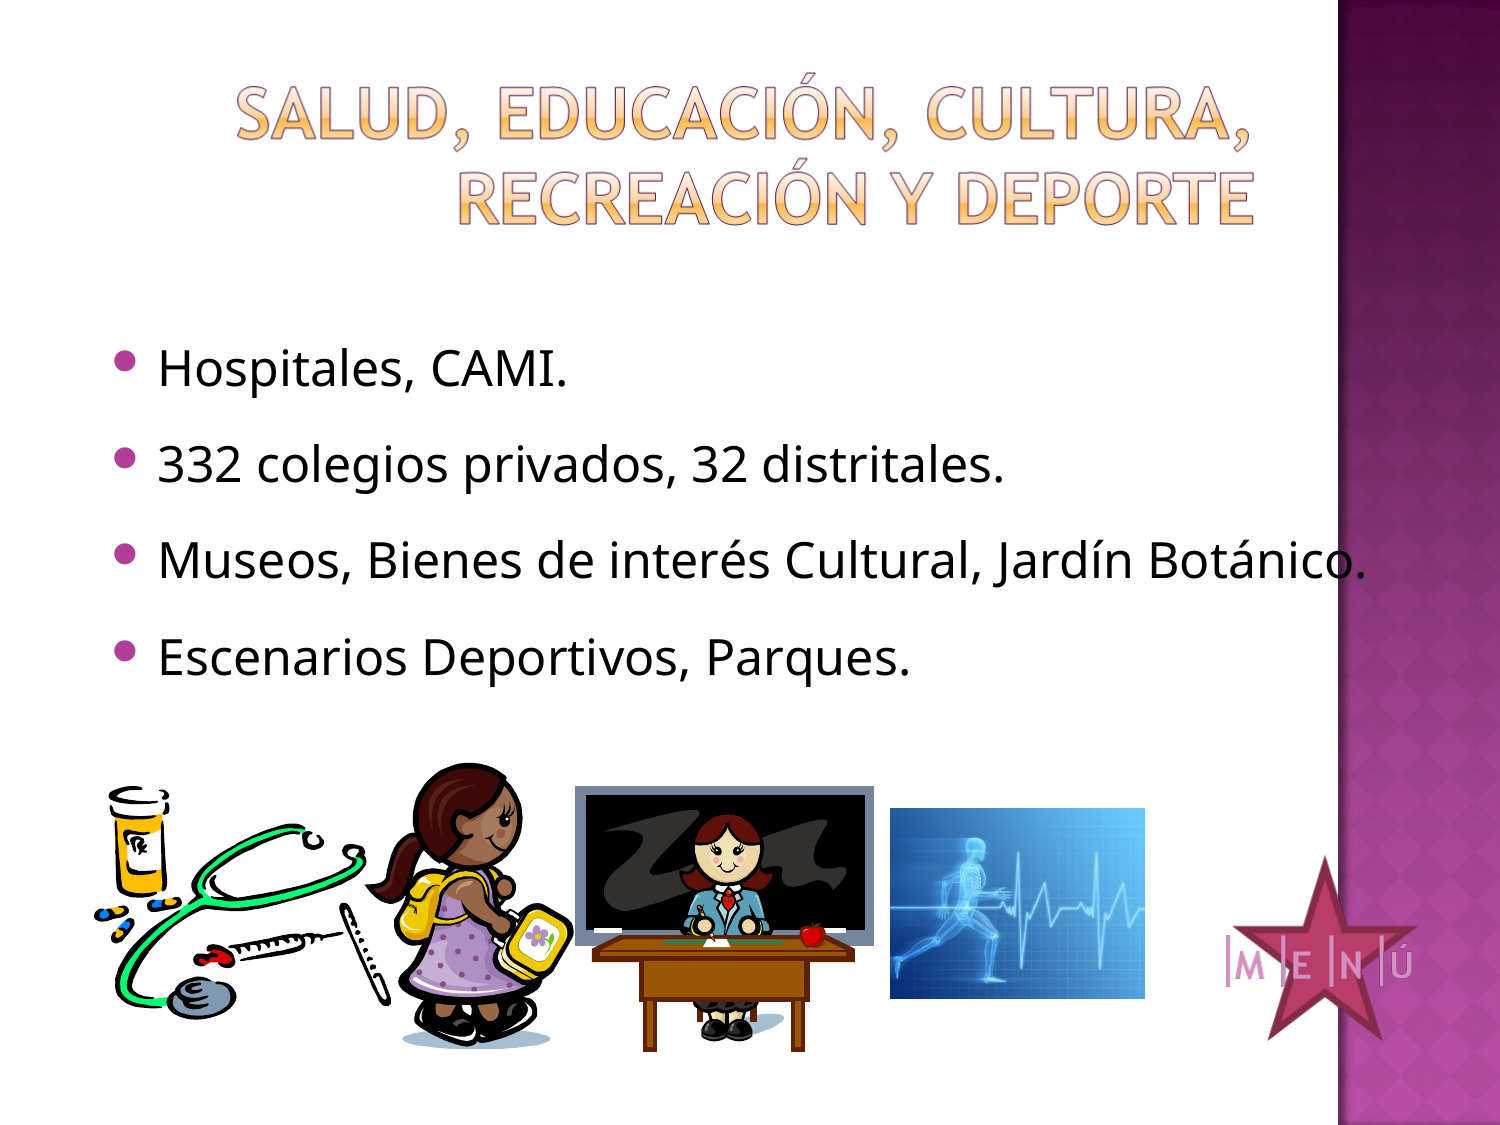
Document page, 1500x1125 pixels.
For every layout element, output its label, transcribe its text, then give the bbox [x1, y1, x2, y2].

picture [1212, 0, 1500, 1125]
text_box Hospitales, CAMI. 332 colegios privados, 32 distritales. Museos, Bienes de interés Cultural, Jardín Botánico. Escenarios Deportivos, Parques. [83, 304, 1407, 727]
picture [93, 761, 876, 1053]
picture [890, 808, 1145, 999]
picture [73, 47, 1321, 241]
